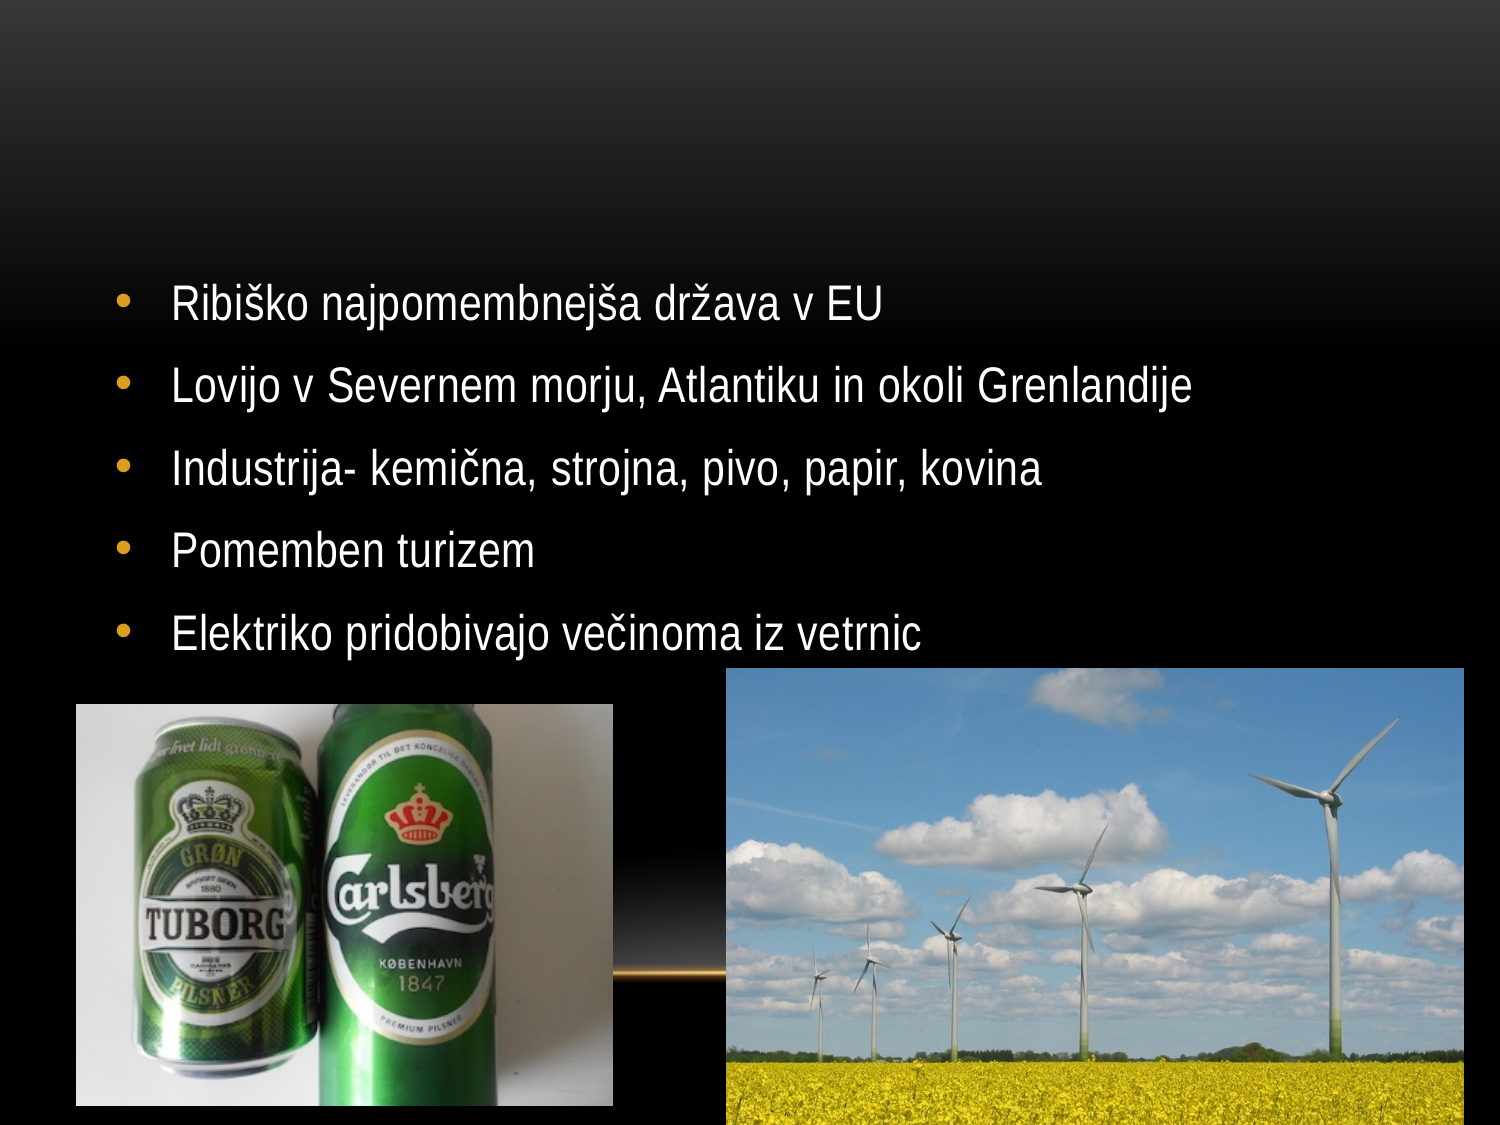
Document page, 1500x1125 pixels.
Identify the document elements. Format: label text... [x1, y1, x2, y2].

list Ribiško najpomembnejša država v EU Lovijo v Severnem morju, Atlantiku in okoli Grenlandije Industrija- kemična, strojna, pivo, papir, kovina Pomemben turizem Elektriko pridobivajo večinoma iz vetrnic [99, 262, 1400, 938]
picture [0, 0, 1500, 1125]
